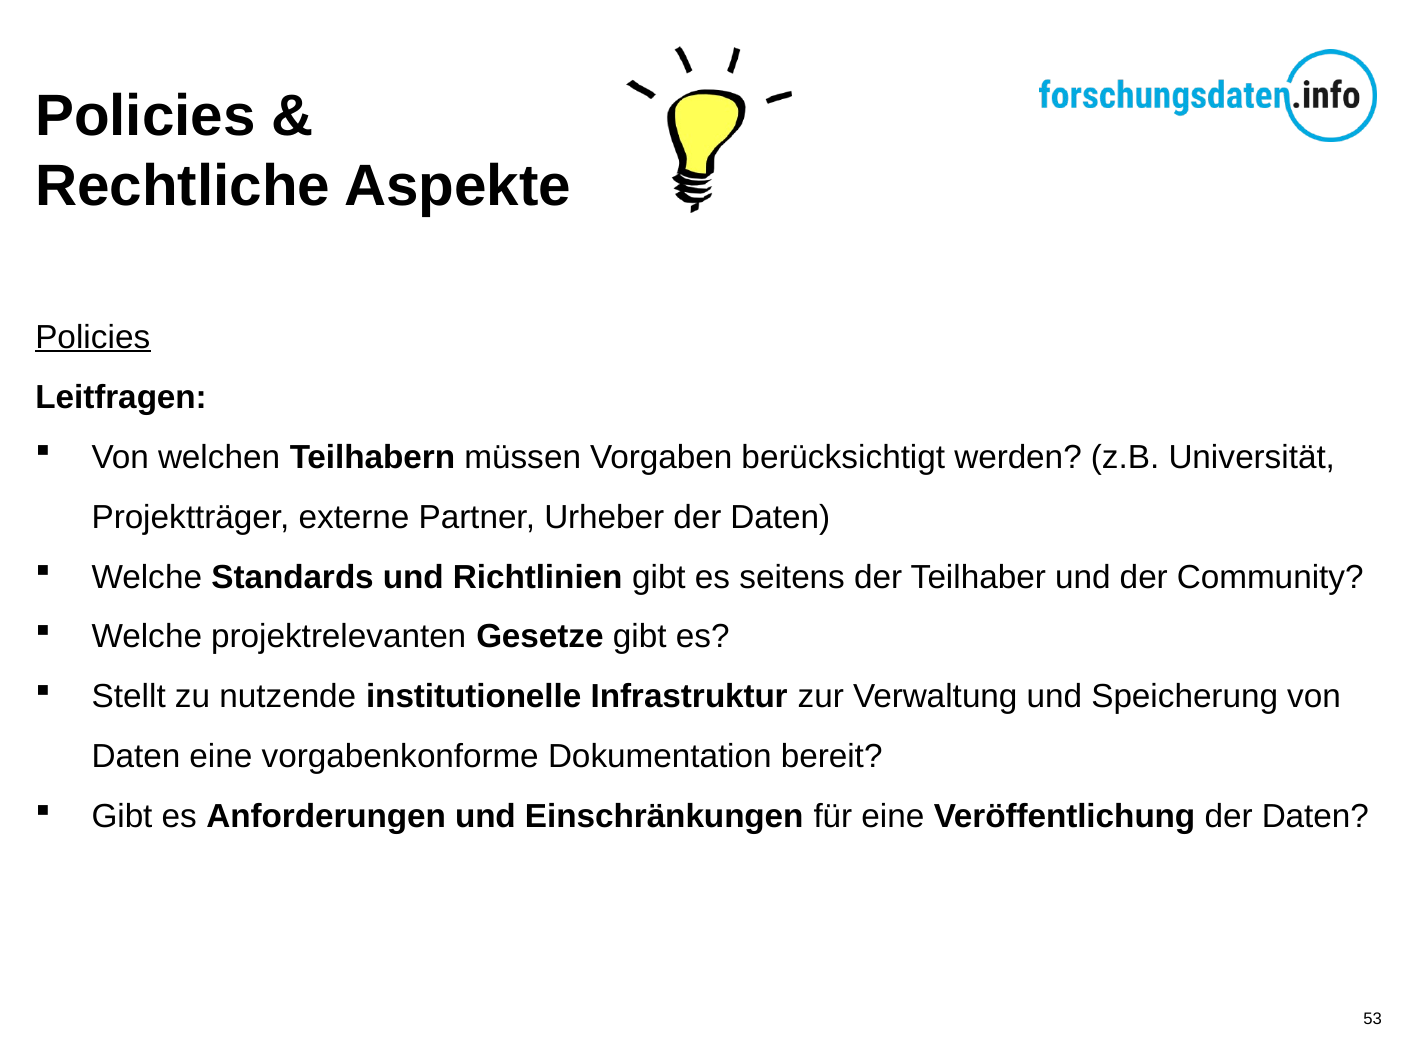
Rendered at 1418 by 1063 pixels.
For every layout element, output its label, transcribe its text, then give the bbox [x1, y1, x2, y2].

picture [1339, 49, 1377, 85]
picture [1039, 49, 1372, 142]
title Policies & Rechtliche Aspekte [35, 76, 1022, 254]
picture [1342, 107, 1377, 142]
list Policies Leitfragen: Von welchen Teilhabern müssen Vorgaben berücksichtigt werden? (z.B. Universität, Projektträger, externe Partner, Urheber der Daten) Welche Standards und Richtlinien gibt es seitens der Teilhaber und der Community? Welche projektrelevanten Gesetze gibt es? Stellt zu nutzende institutionelle Infrastruktur zur Verwaltung und Speicherung von Daten eine vorgabenkonforme Dokumentation bereit? Gibt es Anforderungen und Einschränkungen für eine Veröffentlichung der Daten? [35, 295, 1382, 940]
picture [626, 46, 792, 213]
slide_number <Nummer> [1015, 1003, 1382, 1028]
